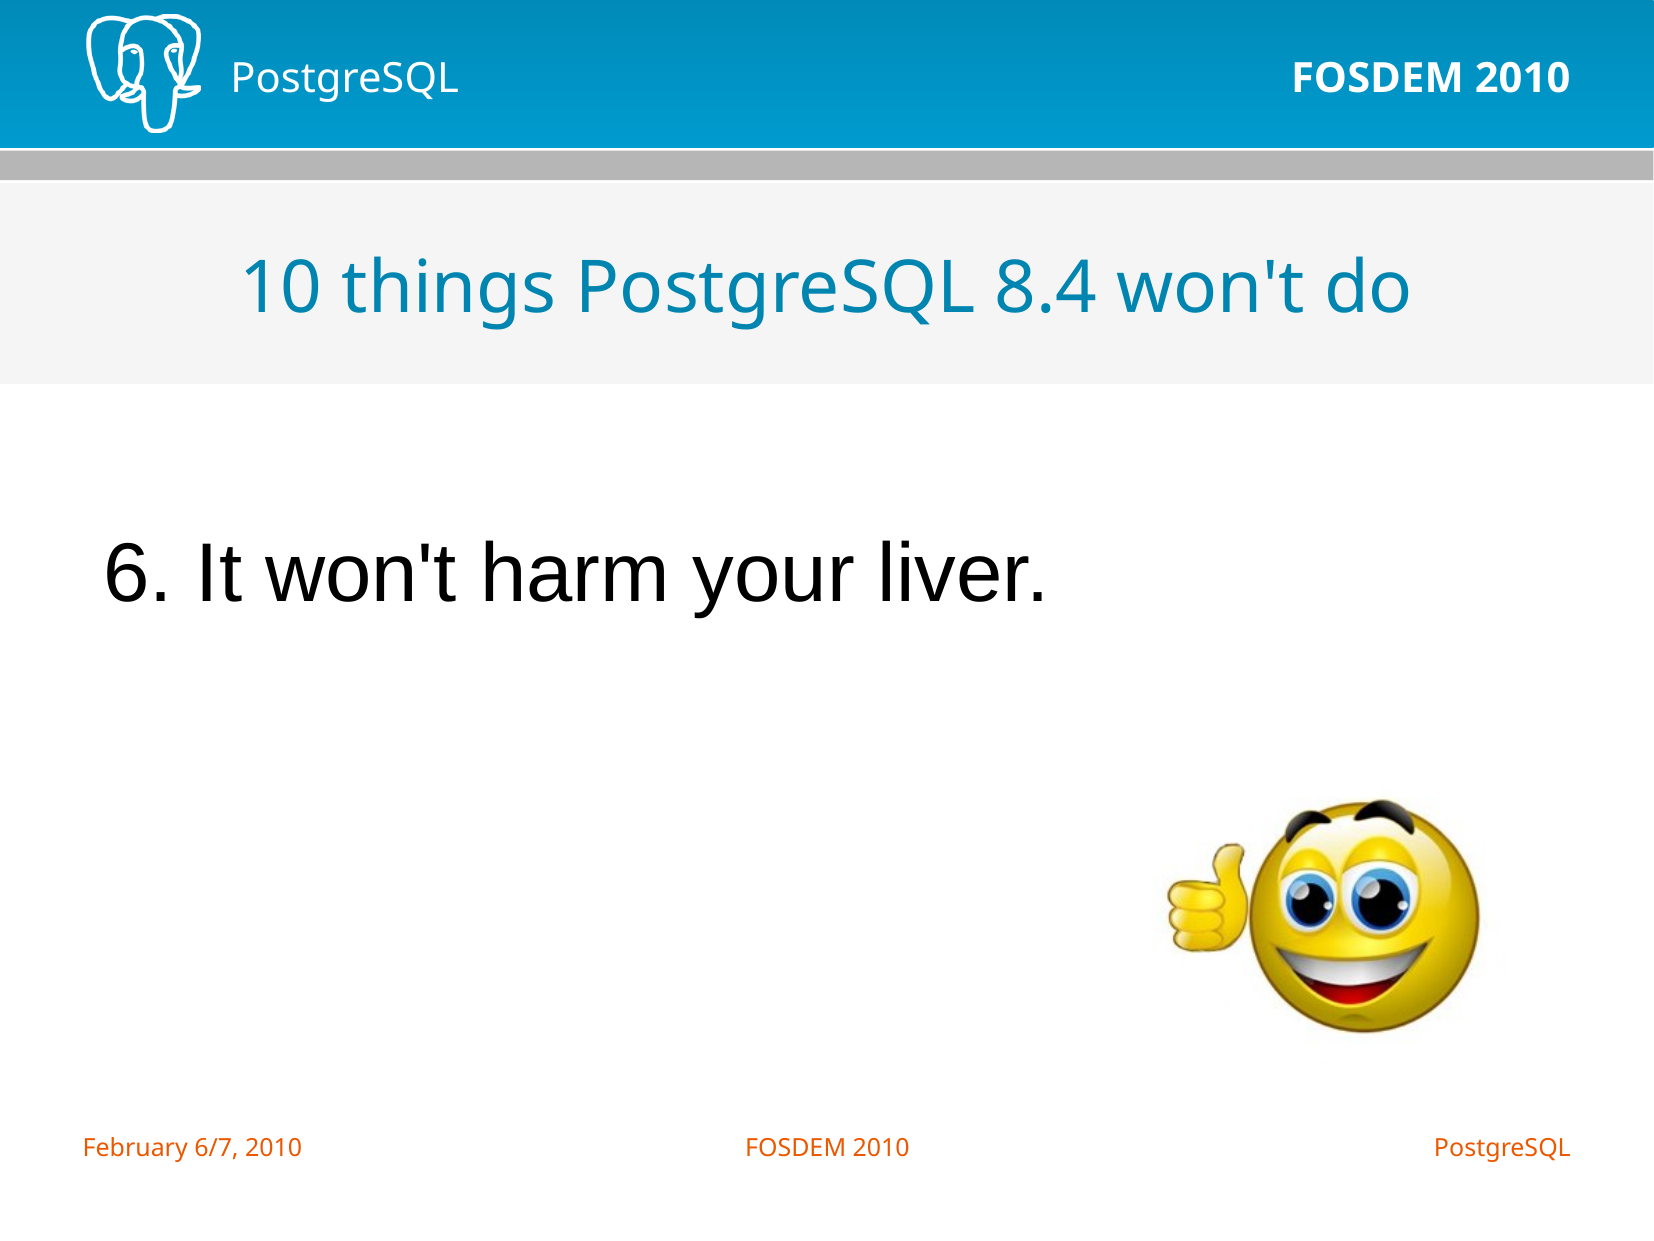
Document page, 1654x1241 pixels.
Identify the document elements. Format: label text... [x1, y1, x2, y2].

picture [1151, 776, 1506, 1063]
title 10 things PostgreSQL 8.4 won't do [82, 208, 1571, 362]
text_box 6. It won't harm your liver. [88, 472, 1536, 621]
picture [87, 15, 200, 132]
